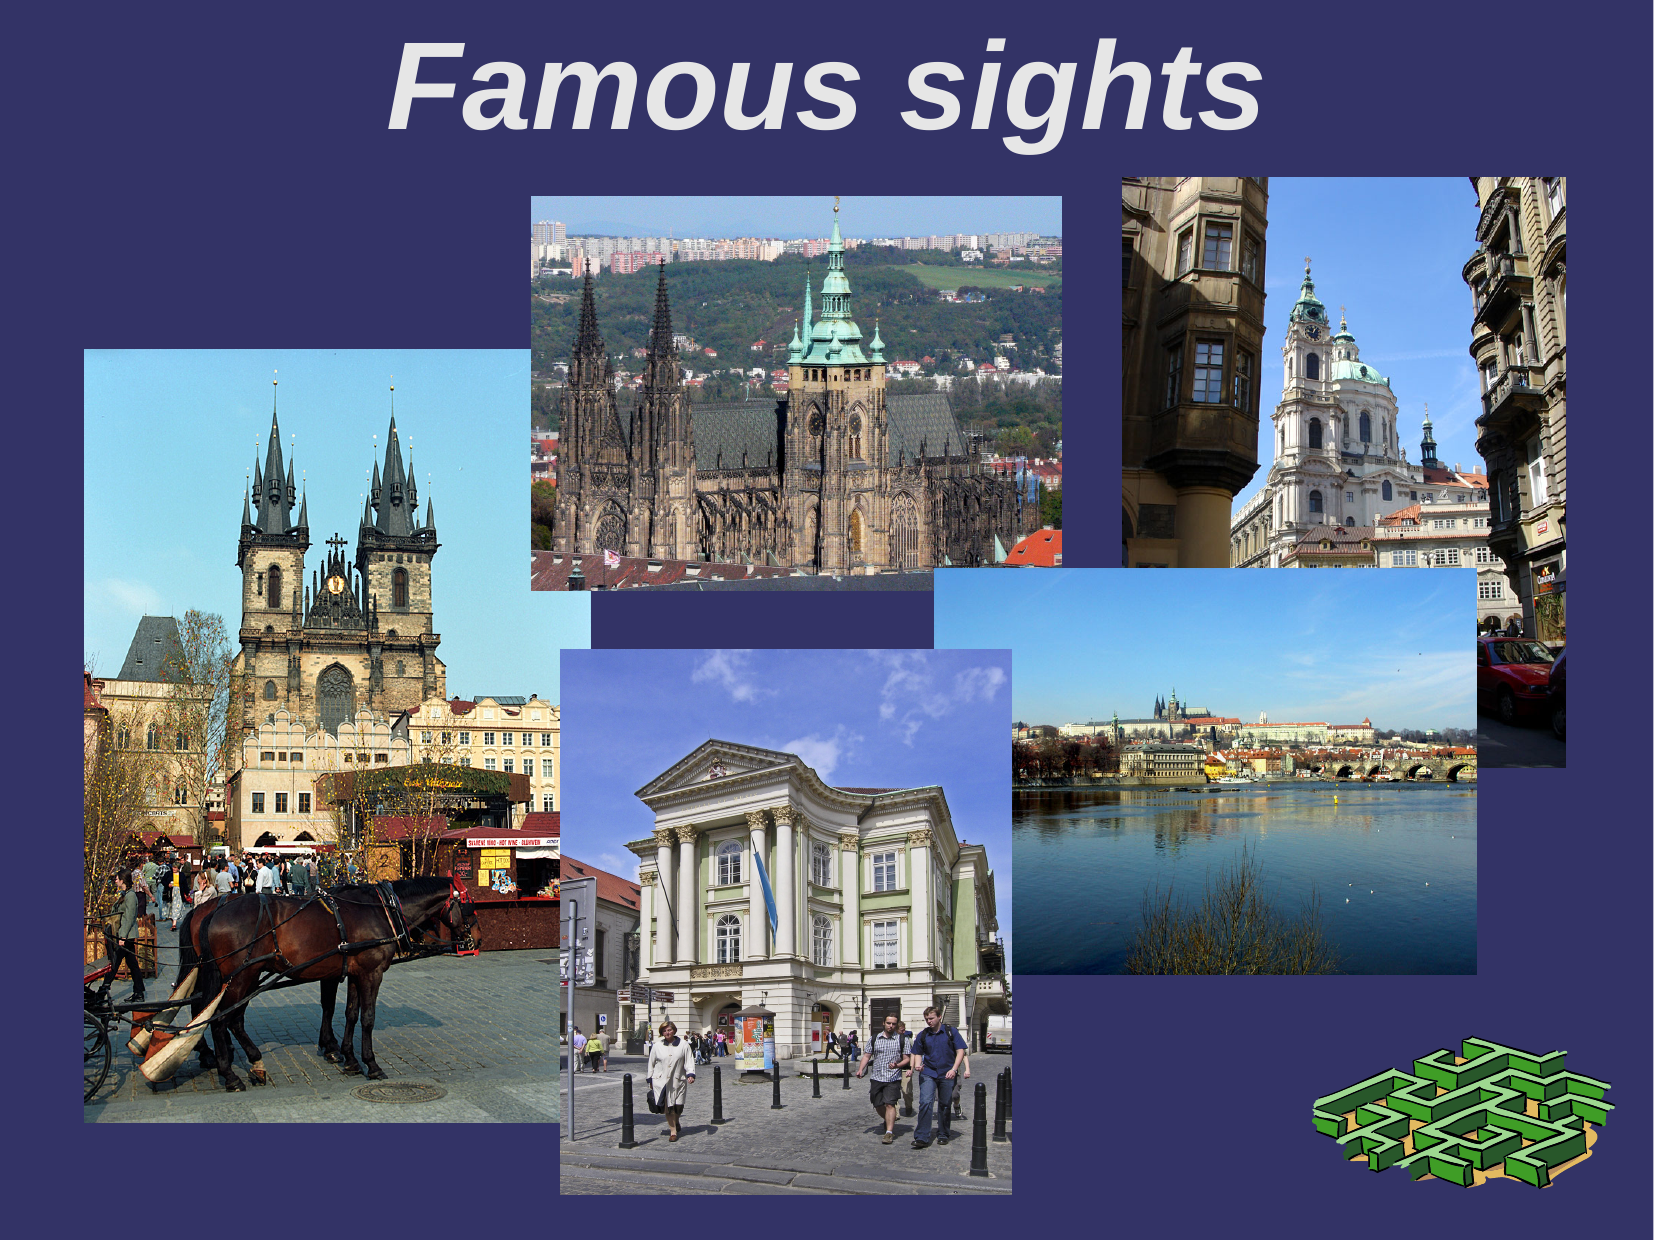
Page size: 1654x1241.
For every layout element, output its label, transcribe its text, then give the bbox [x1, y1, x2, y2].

title Famous sights [121, 7, 1533, 179]
picture [84, 177, 1566, 1196]
